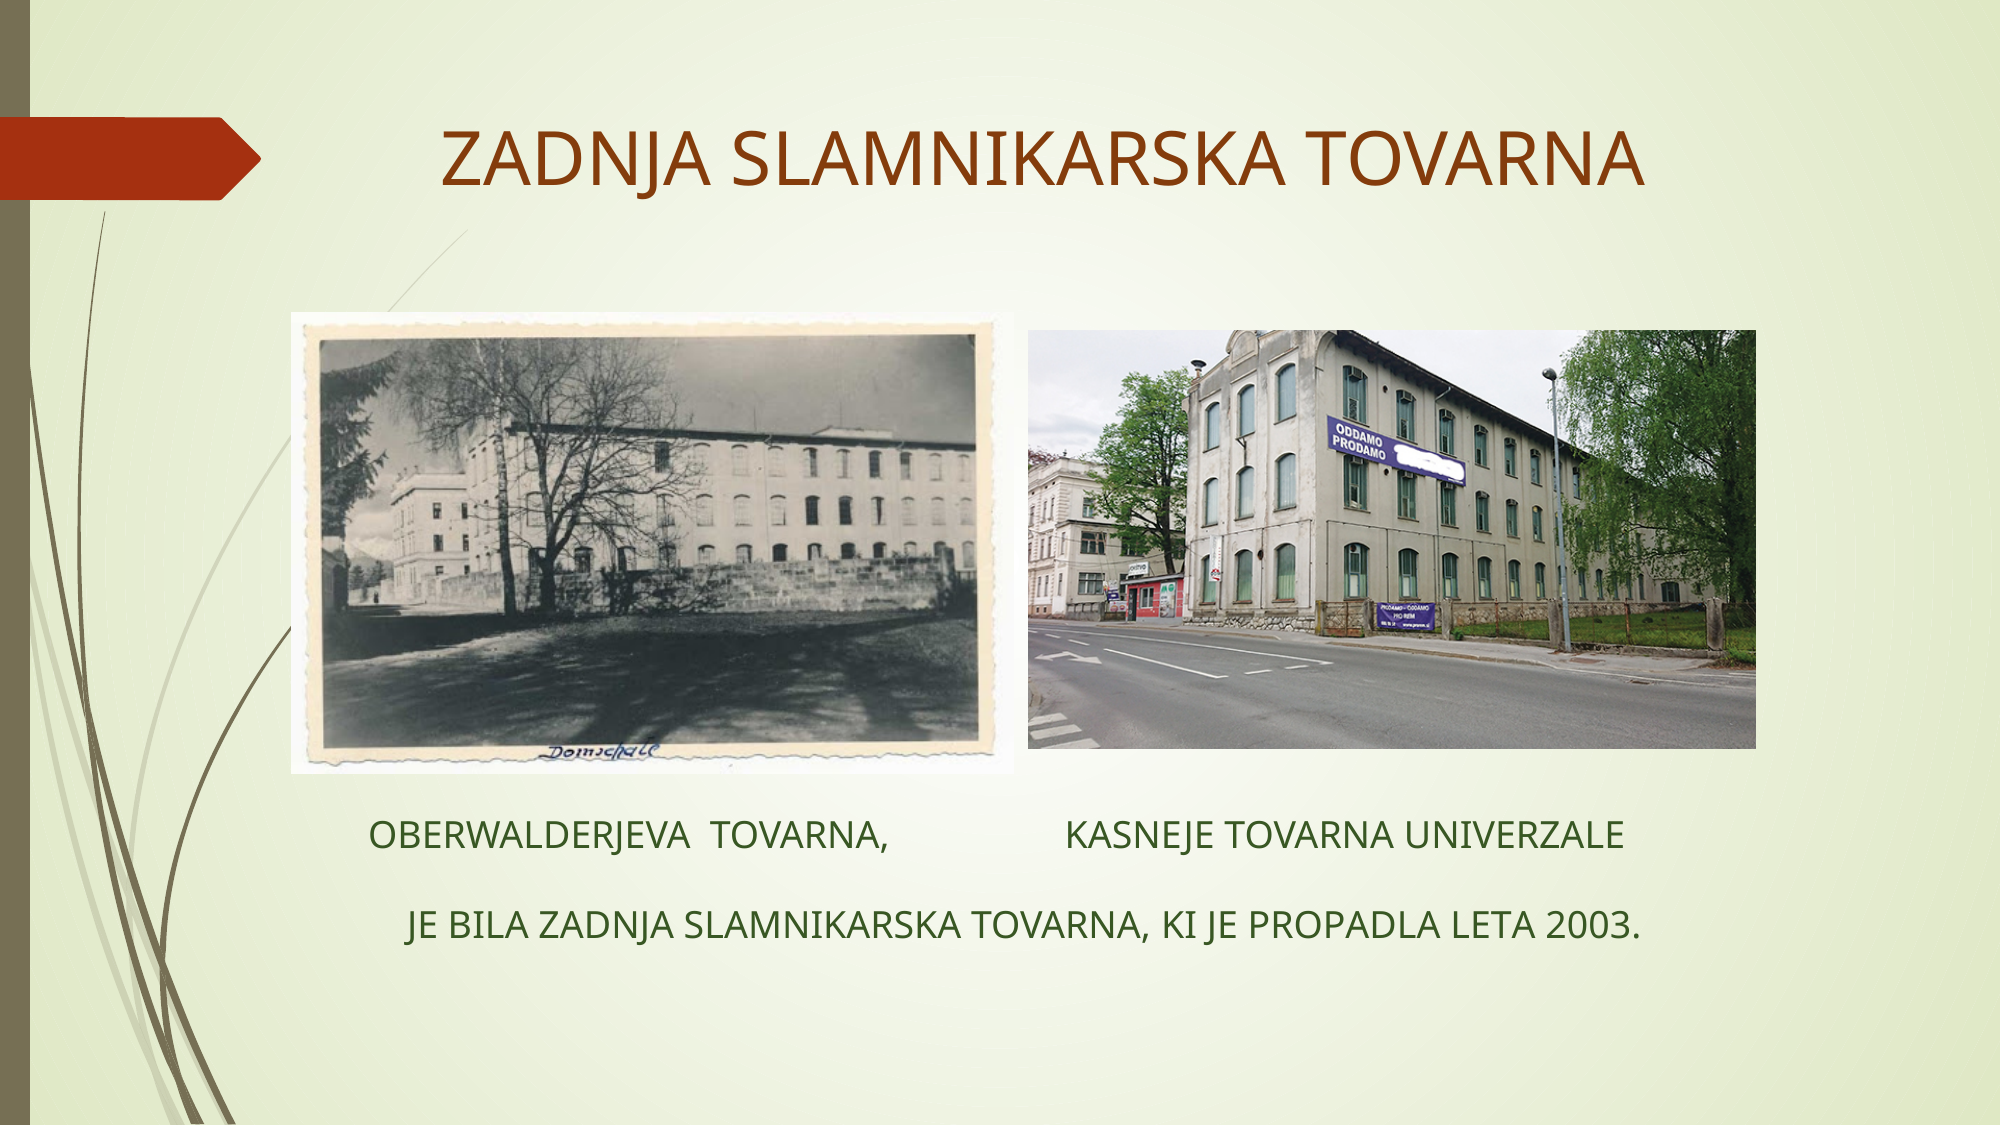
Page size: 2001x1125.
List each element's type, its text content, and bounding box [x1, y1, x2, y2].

title ZADNJA SLAMNIKARSKA TOVARNA [425, 102, 1888, 313]
picture [1028, 331, 1756, 749]
text_box OBERWALDERJEVA TOVARNA, KASNEJE TOVARNA UNIVERZALE JE BILA ZADNJA SLAMNIKARSKA TOVARNA, KI JE PROPADLA LETA 2003. [353, 803, 1756, 956]
picture [291, 312, 1014, 774]
